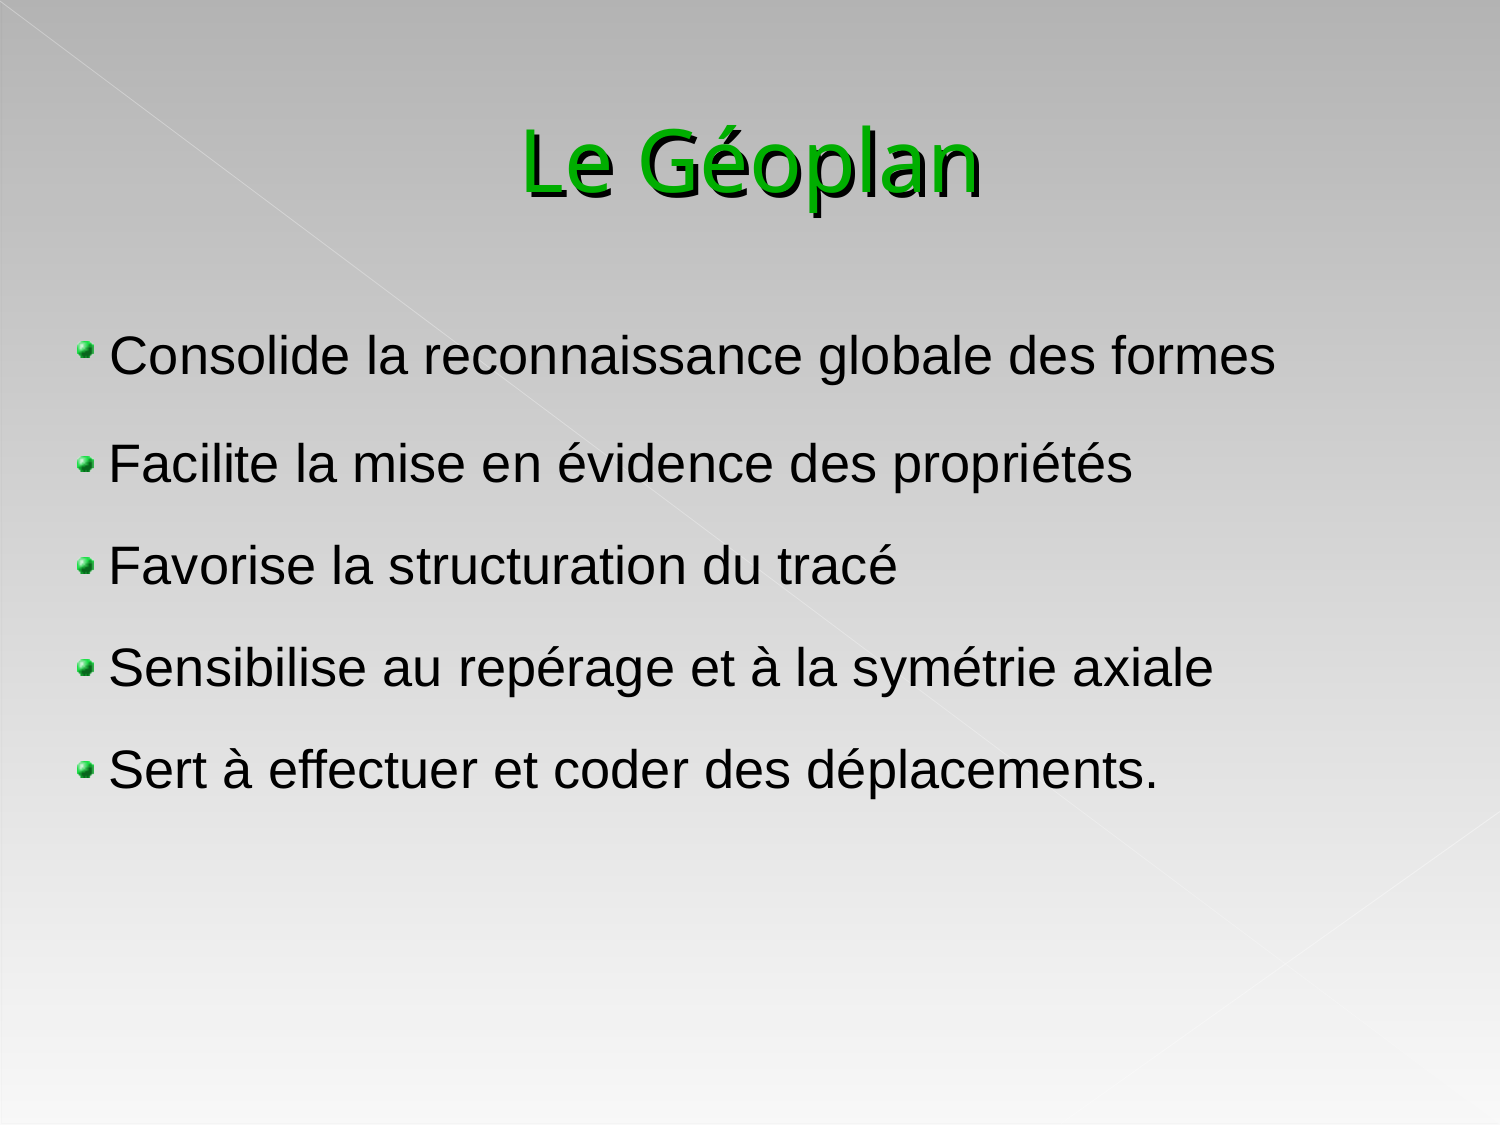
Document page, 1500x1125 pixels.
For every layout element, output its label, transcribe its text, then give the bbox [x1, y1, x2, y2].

subtitle Consolide la reconnaissance globale des formes Facilite la mise en évidence des propriétés Favorise la structuration du tracé Sensibilise au repérage et à la symétrie axiale Sert à effectuer et coder des déplacements. [67, 236, 1418, 972]
title Le Géoplan [75, 51, 1426, 267]
